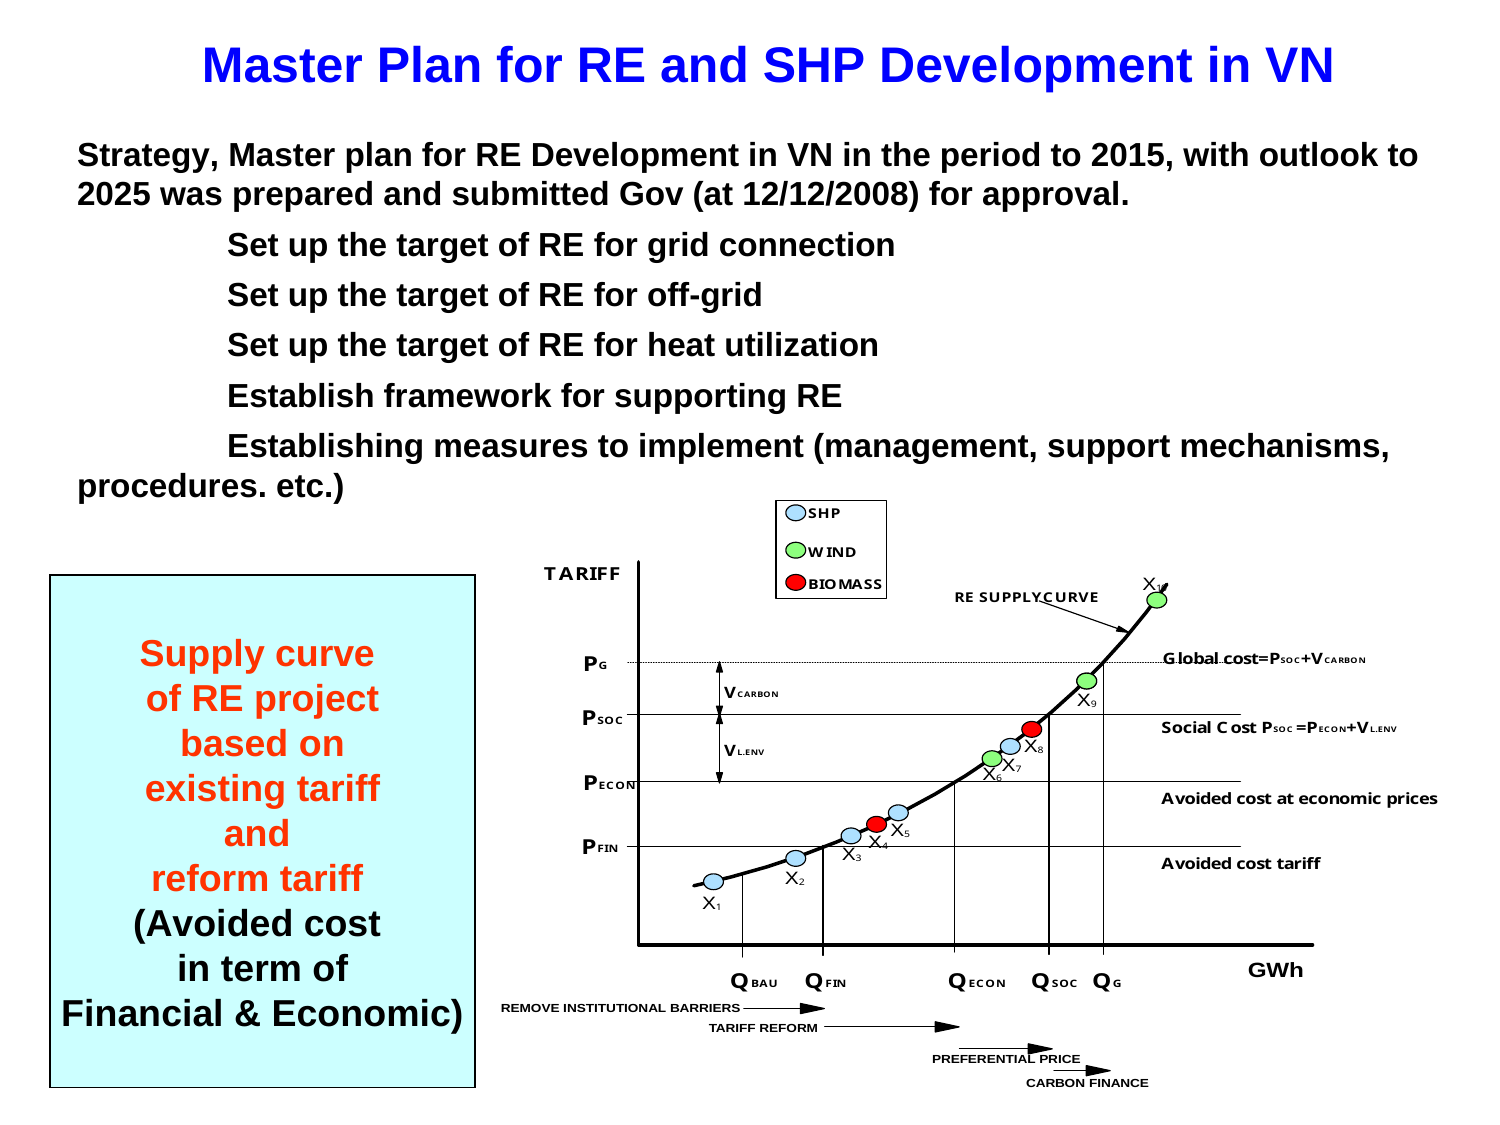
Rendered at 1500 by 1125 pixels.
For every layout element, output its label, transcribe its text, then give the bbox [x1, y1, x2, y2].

text_box Strategy, Master plan for RE Development in VN in the period to 2015, with outlook to 2025 was prepared and submitted Gov (at 12/12/2008) for approval. Set up the target of RE for grid connection Set up the target of RE for off-grid Set up the target of RE for heat utilization Establish framework for supporting RE Establishing measures to implement (management, support mechanisms, procedures. etc.) [62, 124, 1463, 512]
text_box Master Plan for RE and SHP Development in VN [99, 24, 1438, 101]
picture [500, 500, 1438, 1092]
text_box Supply curve of RE project based on existing tariff and reform tariff (Avoided cost in term of Financial & Economic) [50, 575, 475, 1088]
